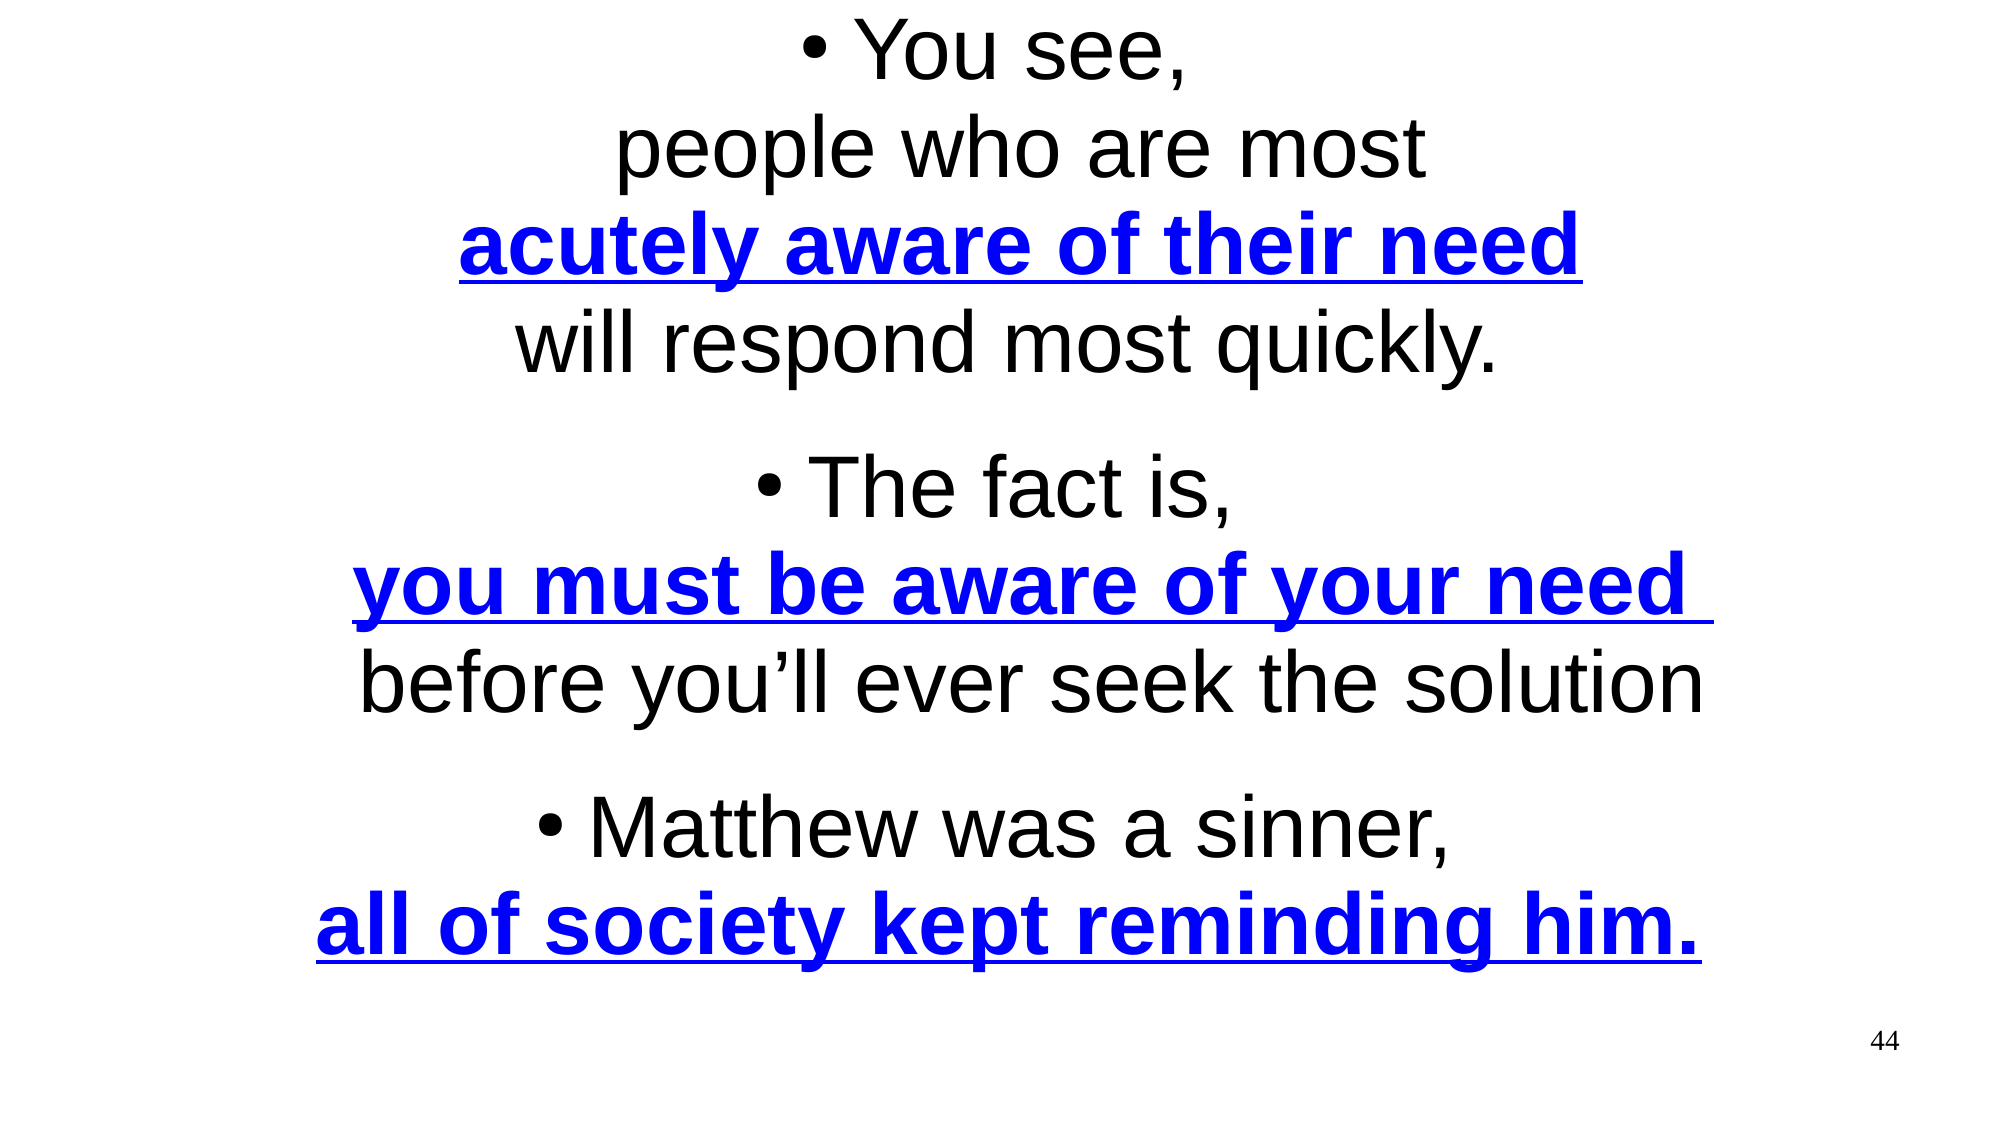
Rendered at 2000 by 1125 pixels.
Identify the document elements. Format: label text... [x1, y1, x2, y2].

list You see, people who are most acutely aware of their need will respond most quickly. The fact is, you must be aware of your need before you’ll ever seek the solution Matthew was a sinner, all of society kept reminding him. [0, 0, 1996, 1123]
